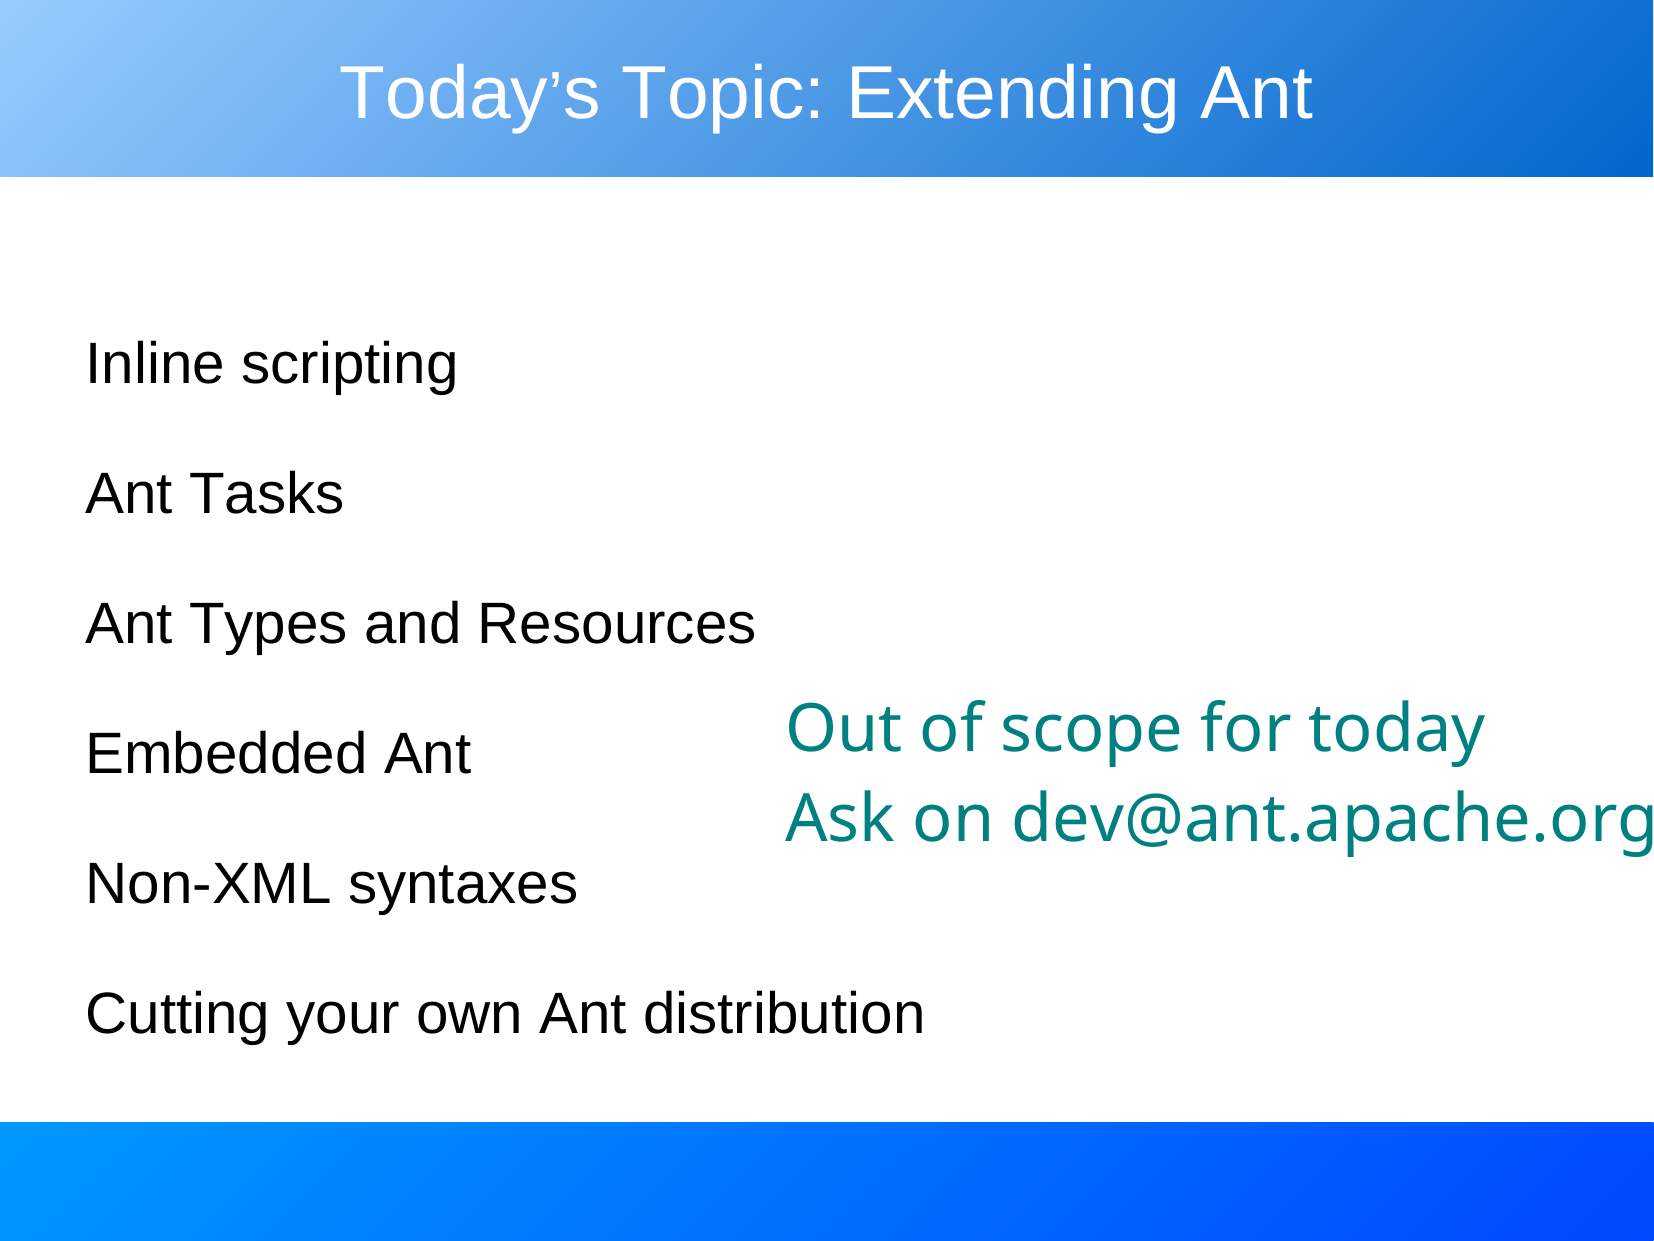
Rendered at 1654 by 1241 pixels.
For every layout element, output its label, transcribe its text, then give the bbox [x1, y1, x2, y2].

text_box Out of scope for today Ask on dev@ant.apache.org [770, 672, 1627, 909]
list Inline scripting Ant Tasks Ant Types and Resources Embedded Ant Non-XML syntaxes Cutting your own Ant distribution [60, 265, 1506, 1004]
title Today’s Topic: Extending Ant [82, 22, 1571, 163]
